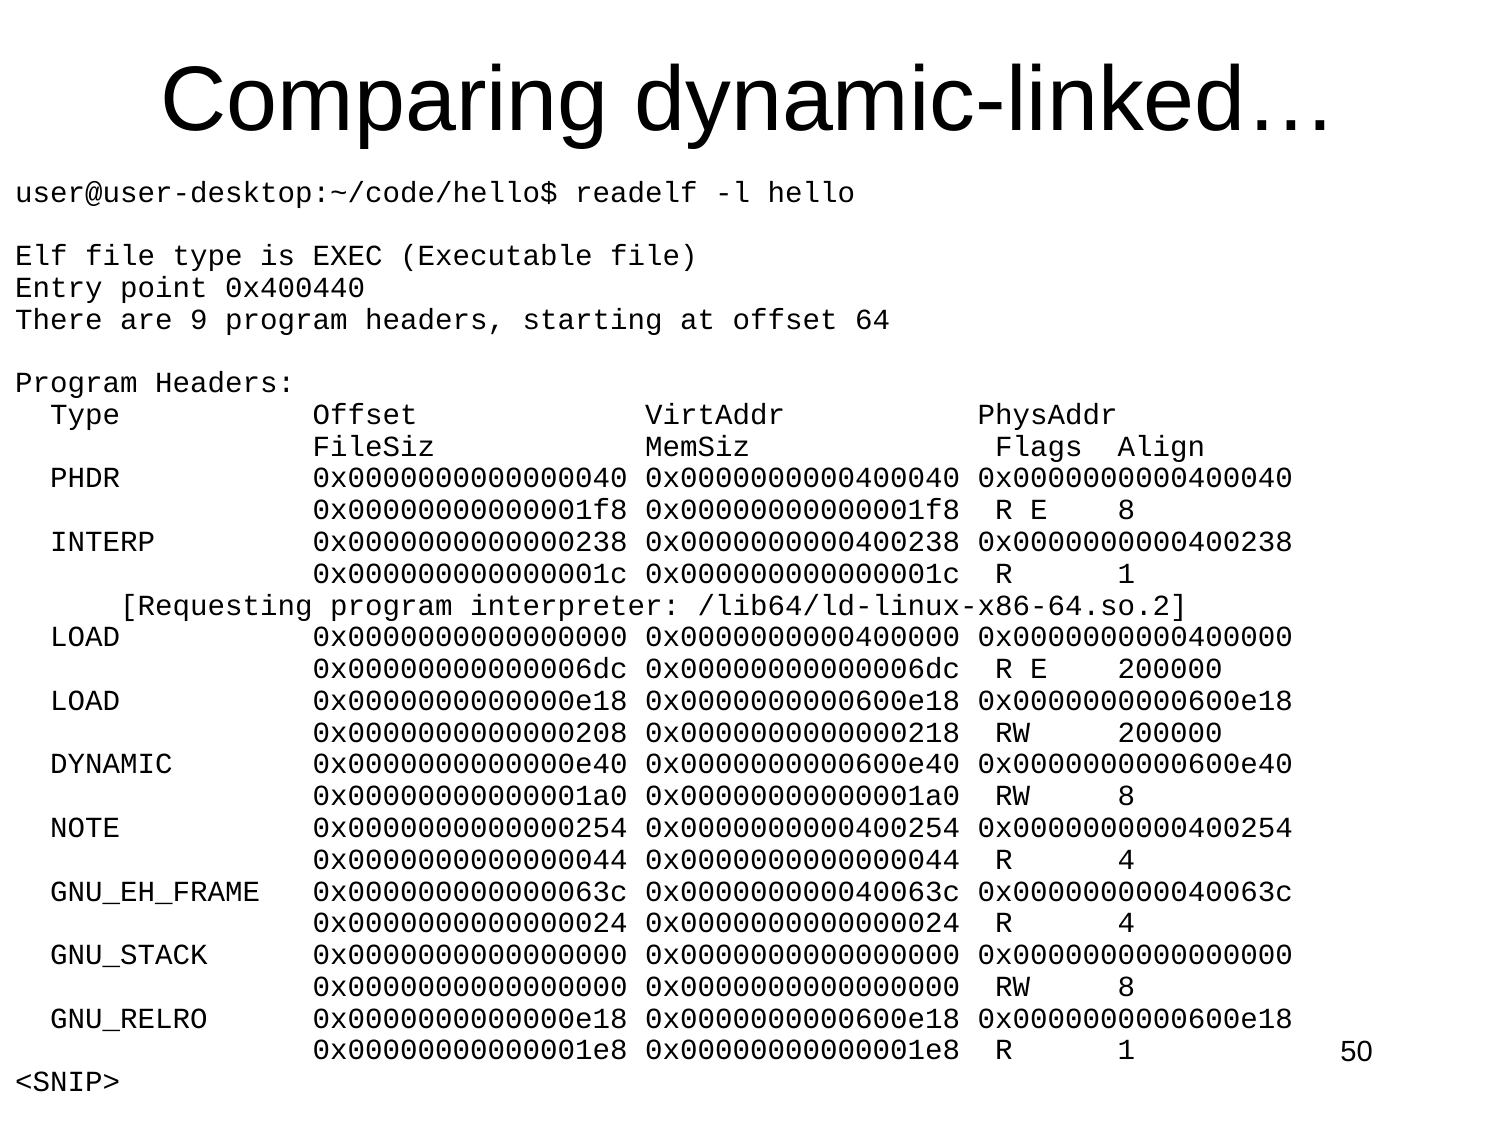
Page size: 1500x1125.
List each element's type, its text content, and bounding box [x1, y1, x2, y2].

title Comparing dynamic-linked… [0, 0, 1500, 174]
text_box <number> [1074, 1025, 1388, 1101]
list user@user-desktop:~/code/hello$ readelf -l hello Elf file type is EXEC (Executable file) Entry point 0x400440 There are 9 program headers, starting at offset 64 Program Headers: Type Offset VirtAddr PhysAddr FileSiz MemSiz Flags Align PHDR 0x0000000000000040 0x0000000000400040 0x0000000000400040 0x00000000000001f8 0x00000000000001f8 R E 8 INTERP 0x0000000000000238 0x0000000000400238 0x0000000000400238 0x000000000000001c 0x000000000000001c R 1 [Requesting program interpreter: /lib64/ld-linux-x86-64.so.2] LOAD 0x0000000000000000 0x0000000000400000 0x0000000000400000 0x00000000000006dc 0x00000000000006dc R E 200000 LOAD 0x0000000000000e18 0x0000000000600e18 0x0000000000600e18 0x0000000000000208 0x0000000000000218 RW 200000 DYNAMIC 0x0000000000000e40 0x0000000000600e40 0x0000000000600e40 0x00000000000001a0 0x00000000000001a0 RW 8 NOTE 0x0000000000000254 0x0000000000400254 0x0000000000400254 0x0000000000000044 0x0000000000000044 R 4 GNU_EH_FRAME 0x000000000000063c 0x000000000040063c 0x000000000040063c 0x0000000000000024 0x0000000000000024 R 4 GNU_STACK 0x0000000000000000 0x0000000000000000 0x0000000000000000 0x0000000000000000 0x0000000000000000 RW 8 GNU_RELRO 0x0000000000000e18 0x0000000000600e18 0x0000000000600e18 0x00000000000001e8 0x00000000000001e8 R 1 <SNIP> [0, 174, 1500, 1125]
